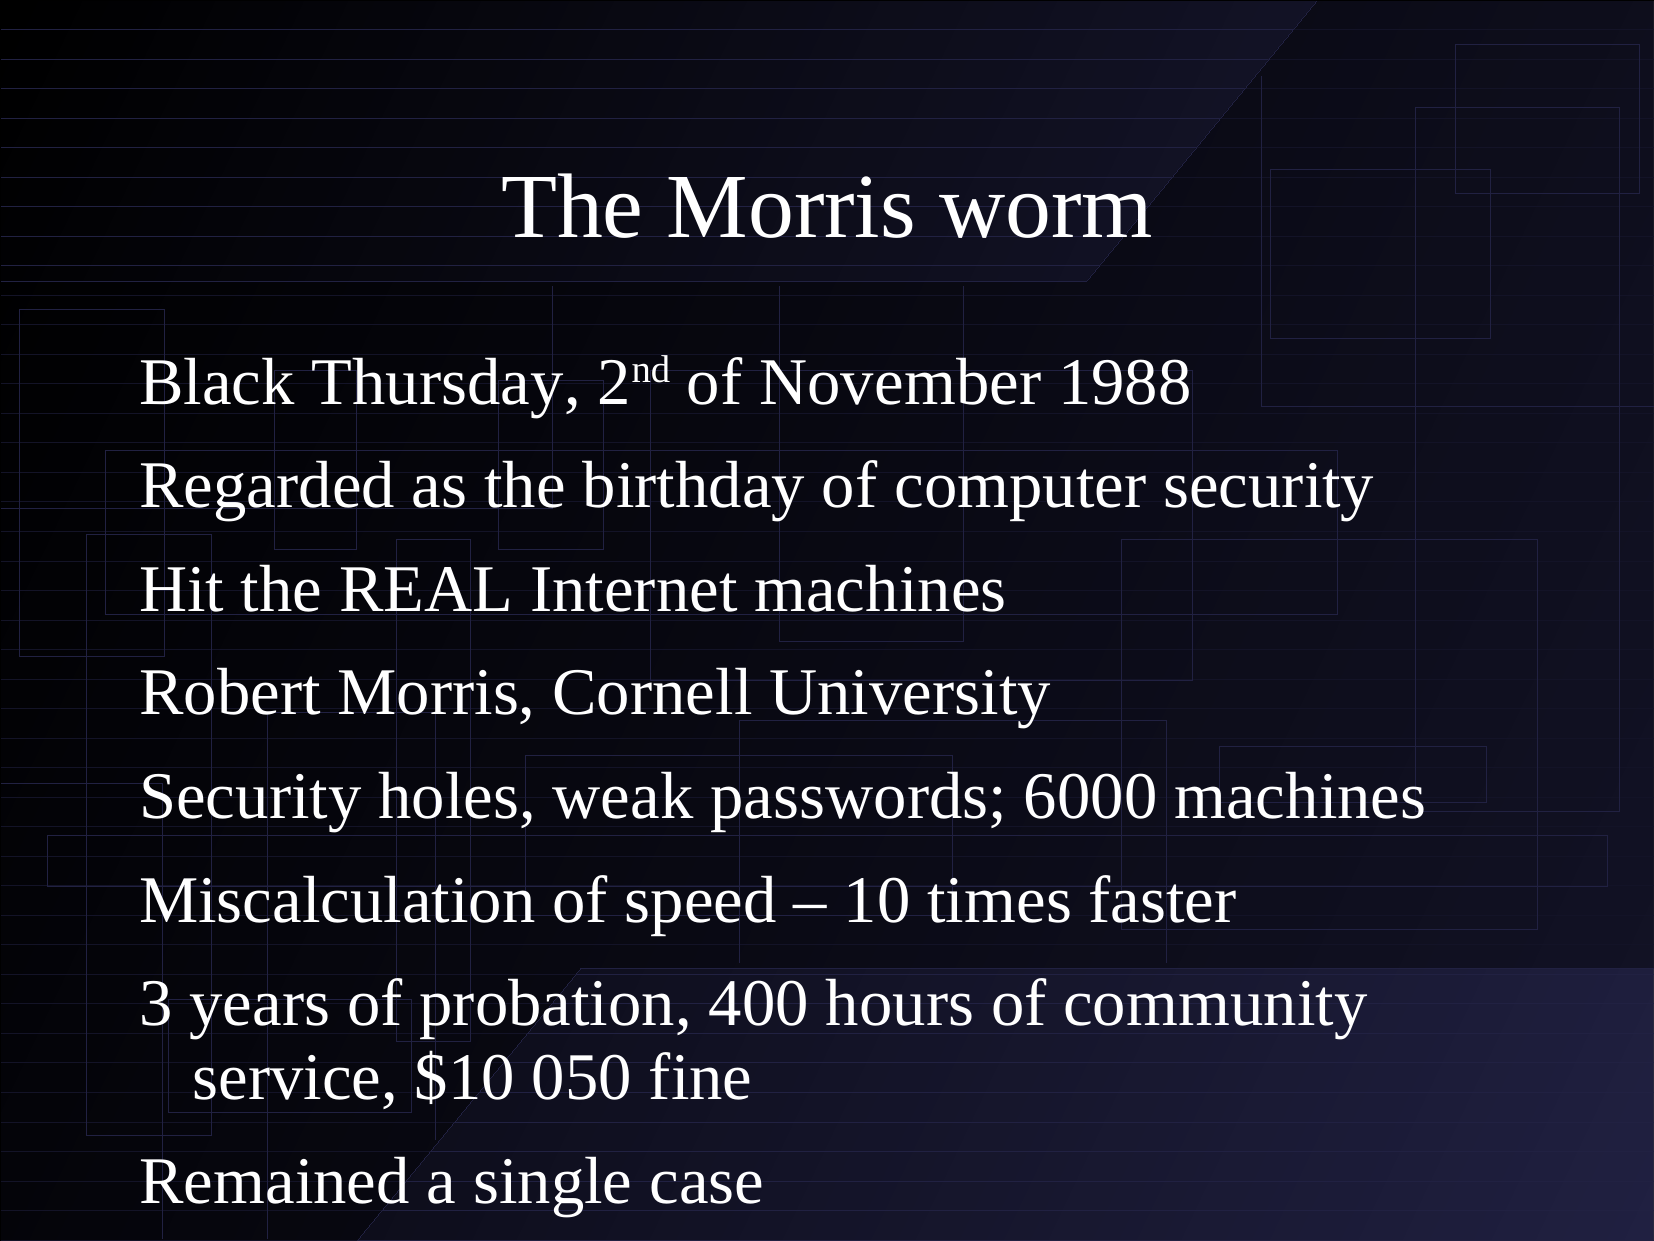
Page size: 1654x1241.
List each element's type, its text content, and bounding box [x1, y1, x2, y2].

list Black Thursday, 2nd of November 1988 Regarded as the birthday of computer security Hit the REAL Internet machines Robert Morris, Cornell University Security holes, weak passwords; 6000 machines Miscalculation of speed – 10 times faster 3 years of probation, 400 hours of community service, $10 050 fine Remained a single case [121, 344, 1534, 1221]
title The Morris worm [121, 102, 1534, 311]
